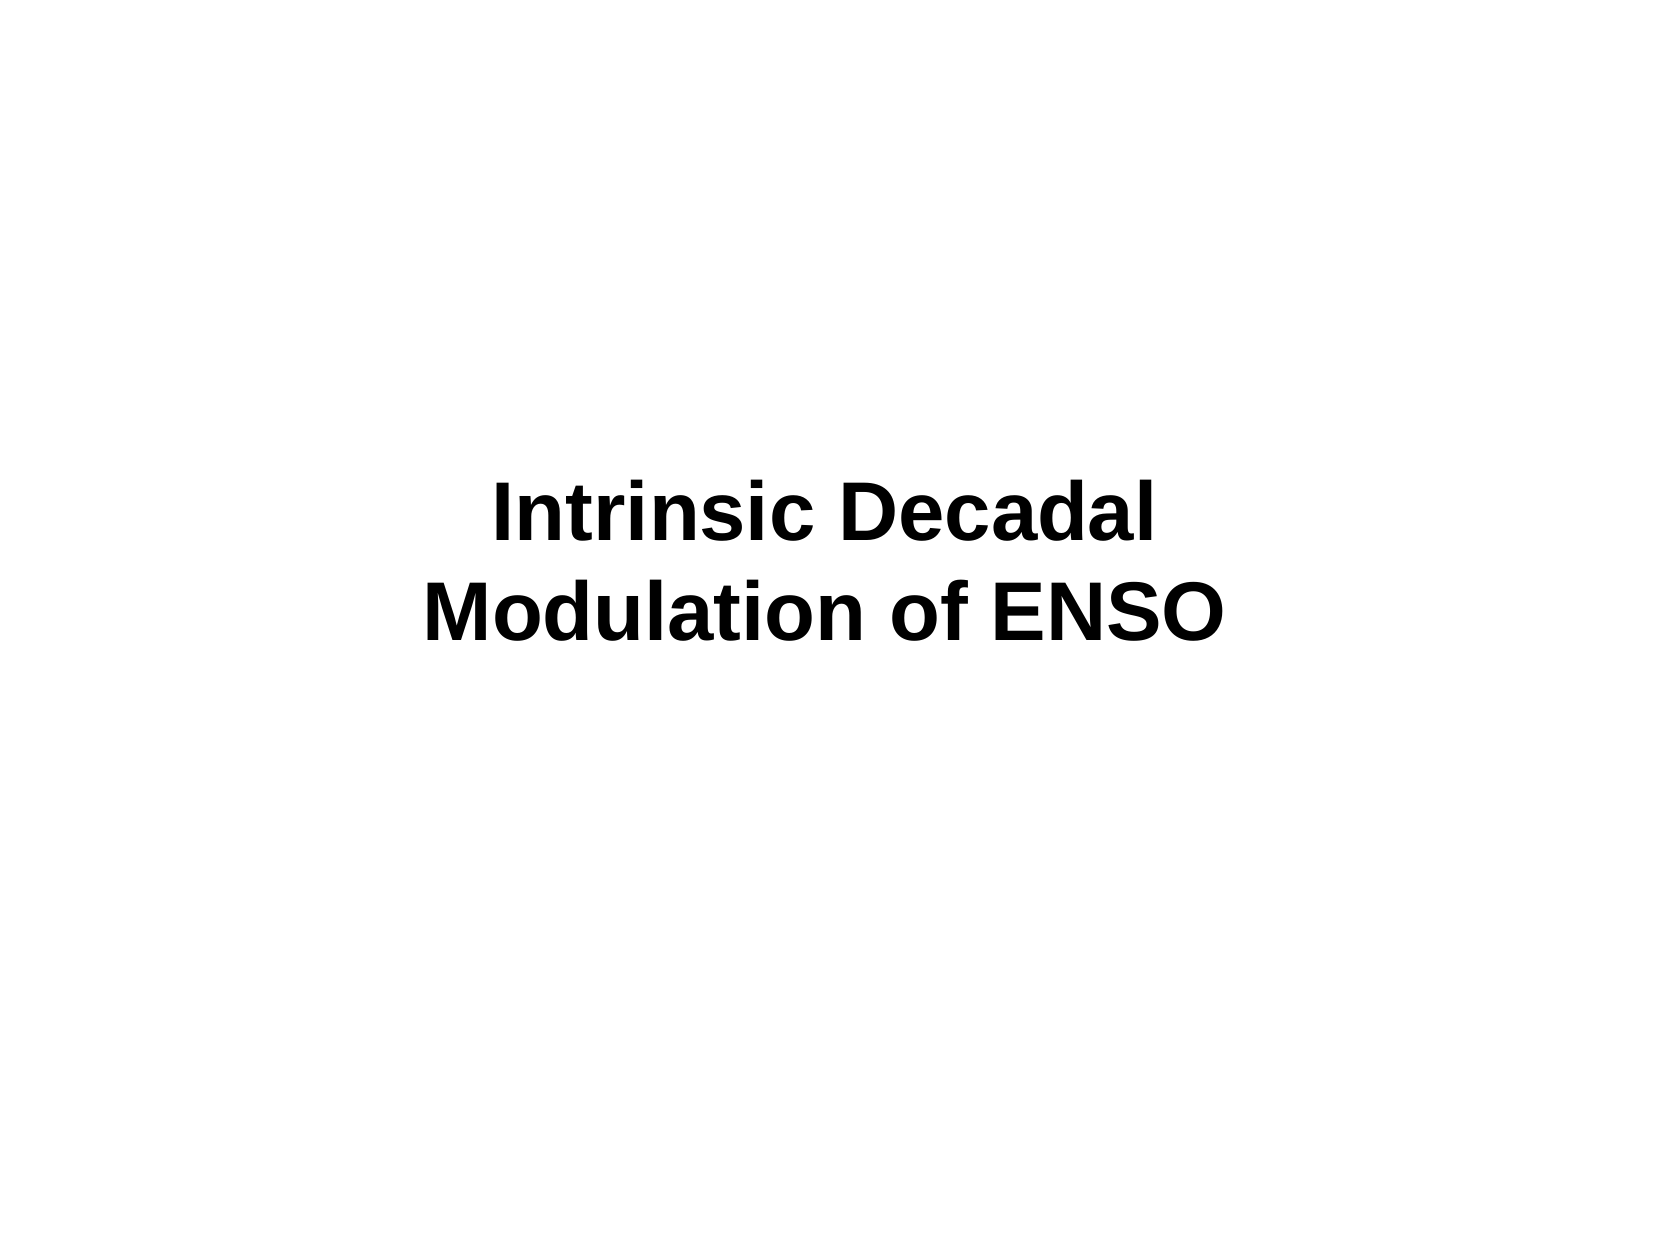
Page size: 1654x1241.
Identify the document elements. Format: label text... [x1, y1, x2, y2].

text_box Intrinsic Decadal Modulation of ENSO [37, 457, 1613, 658]
